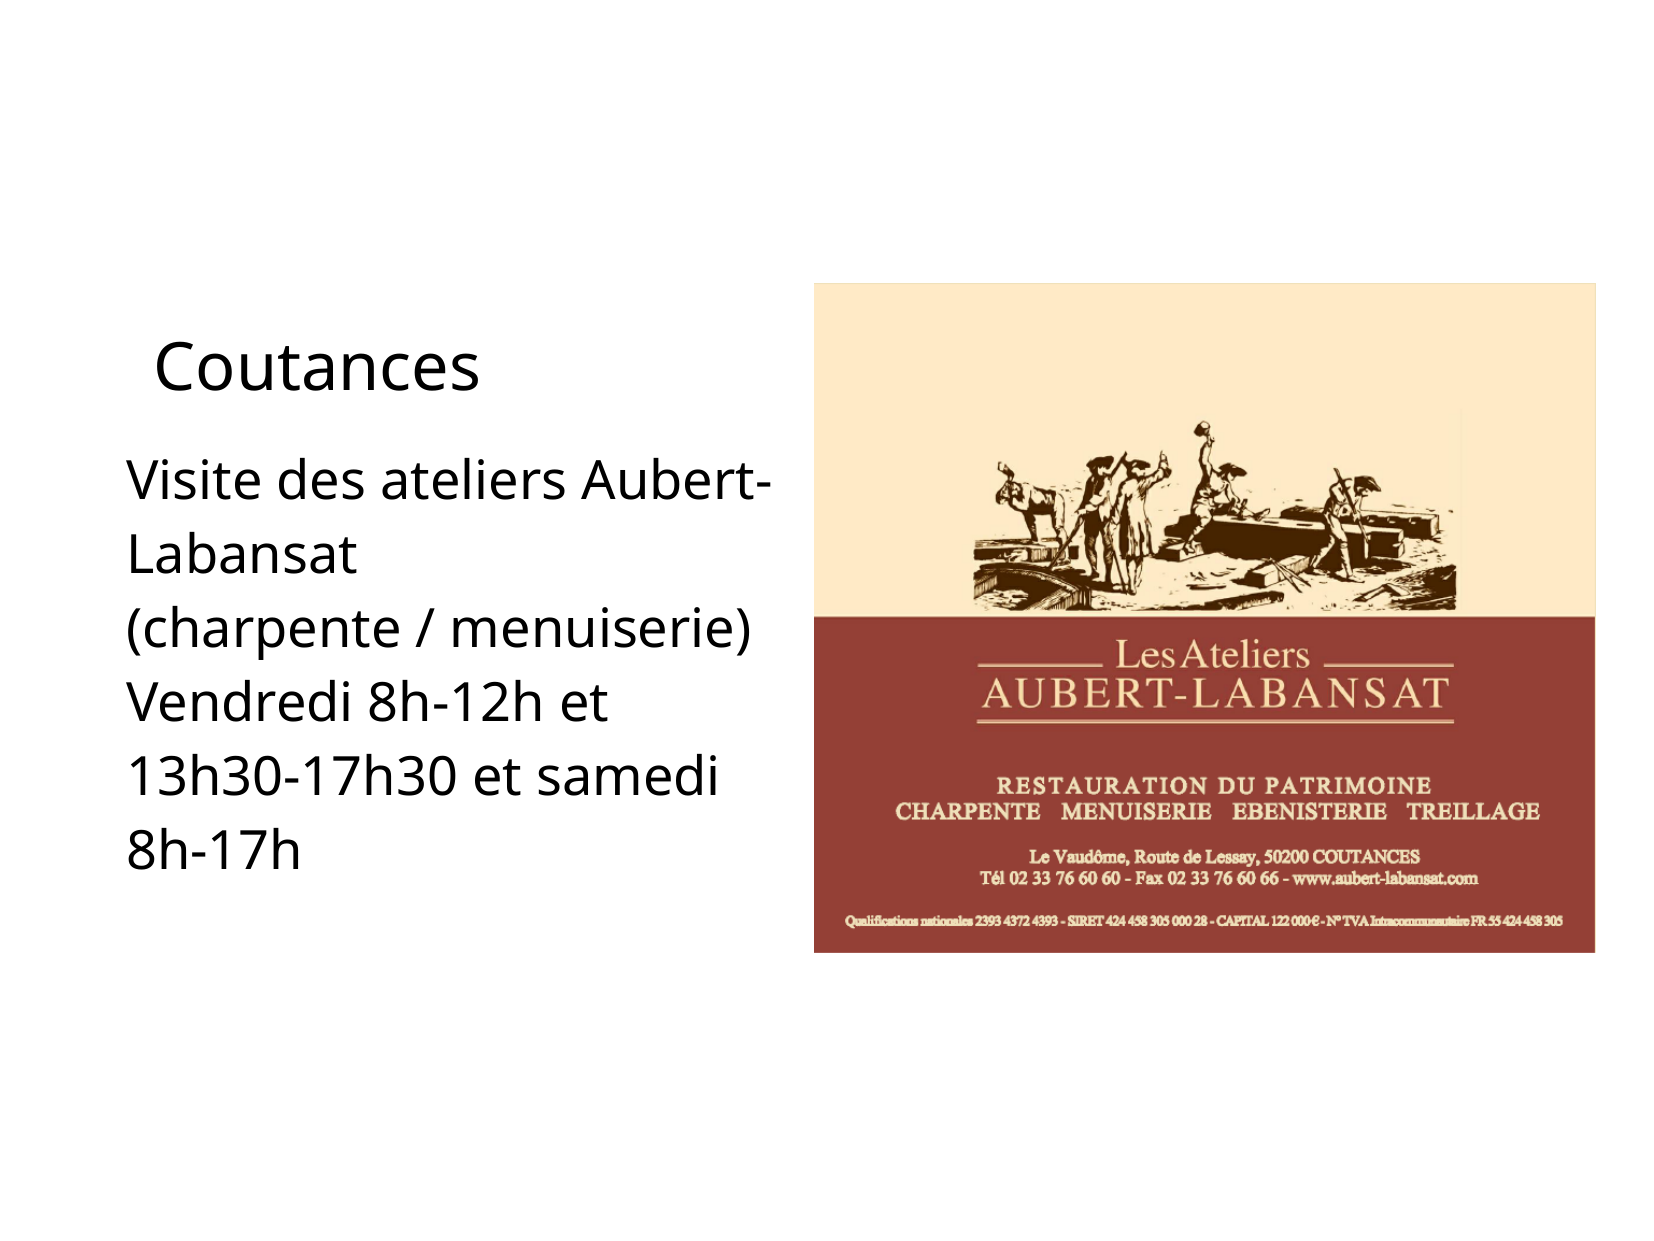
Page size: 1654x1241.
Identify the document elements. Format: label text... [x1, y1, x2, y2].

picture [814, 283, 1596, 954]
text_box Visite des ateliers Aubert-Labansat (charpente / menuiserie) Vendredi 8h-12h et 13h30-17h30 et samedi 8h-17h [40, 434, 792, 978]
list Coutances [82, 318, 809, 969]
